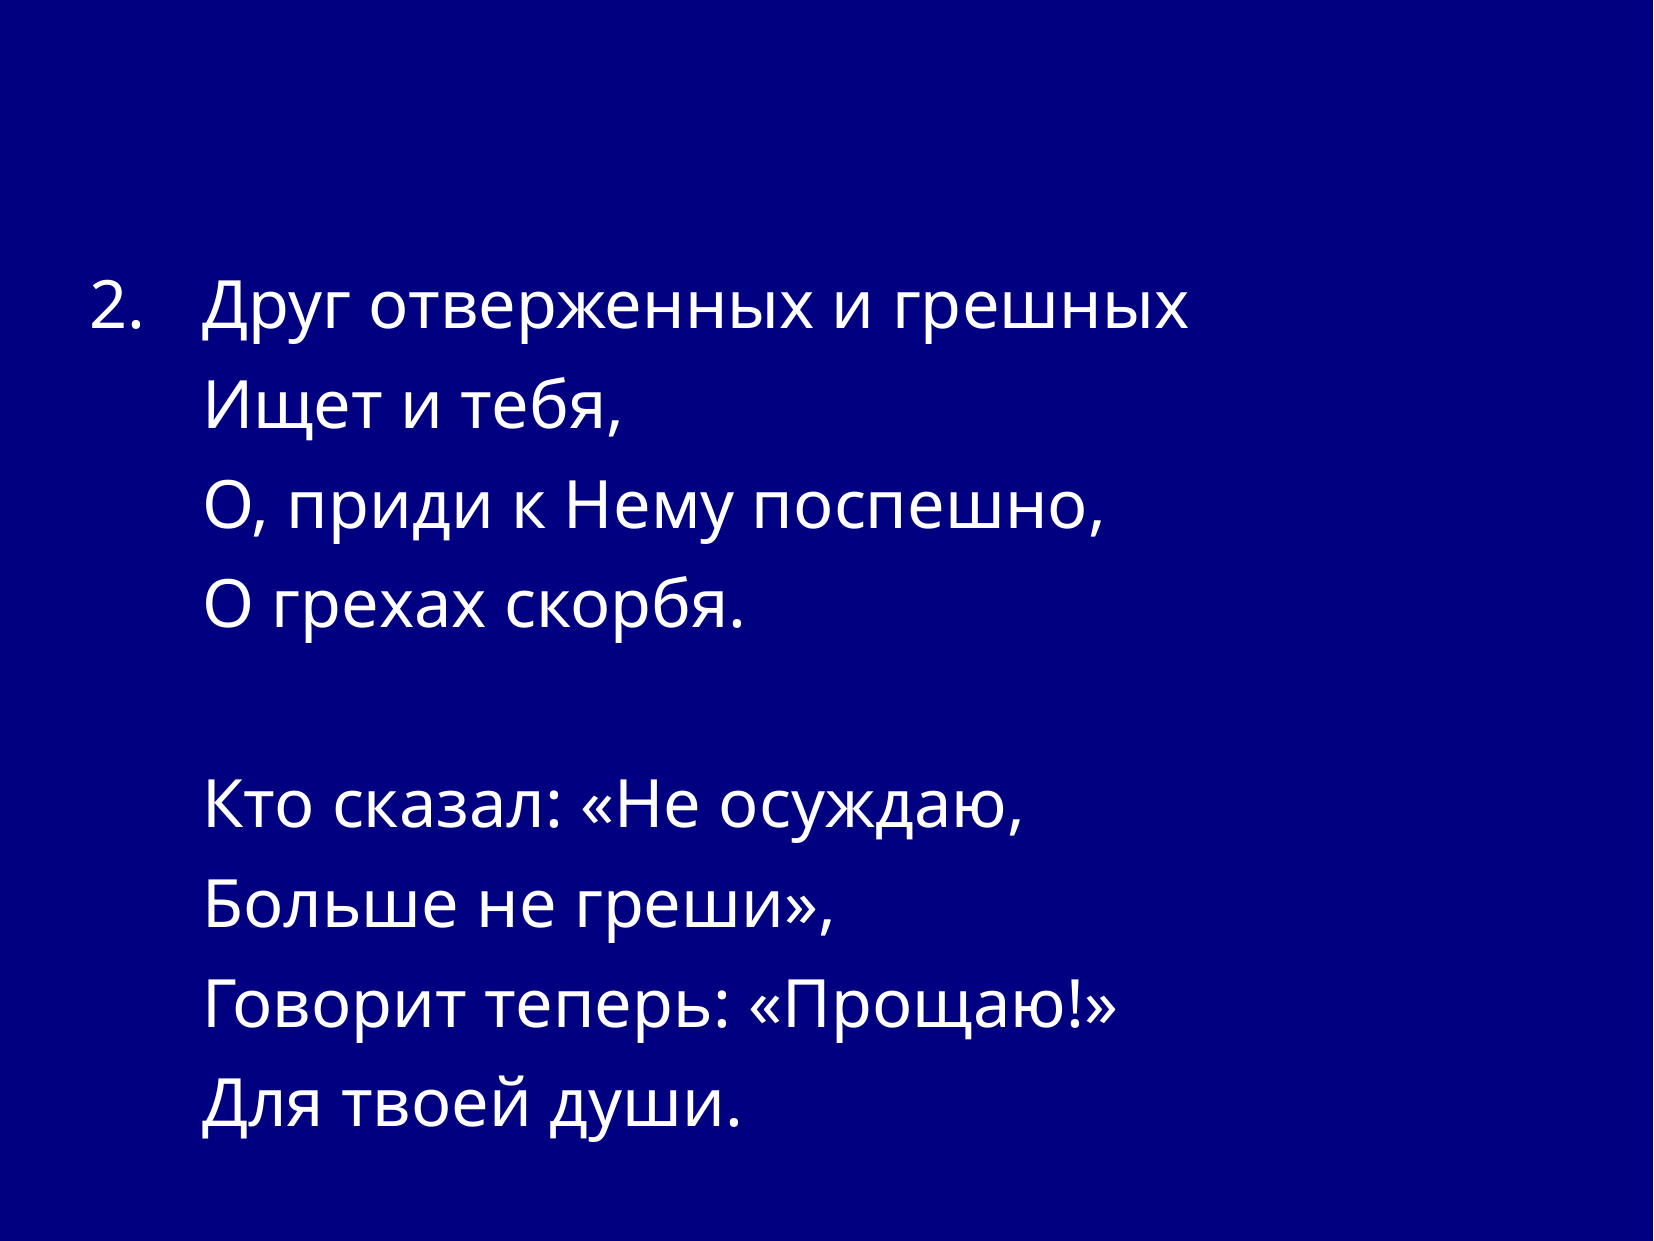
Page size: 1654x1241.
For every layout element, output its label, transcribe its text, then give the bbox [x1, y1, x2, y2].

text_box 2. Друг отверженных и грешных Ищет и тебя, О, приди к Нему поспешно, О грехах скорбя. Кто сказал: «Не осуждаю, Больше не греши», Говорит теперь: «Прощаю!» Для твоей души. [75, 150, 1576, 1163]
